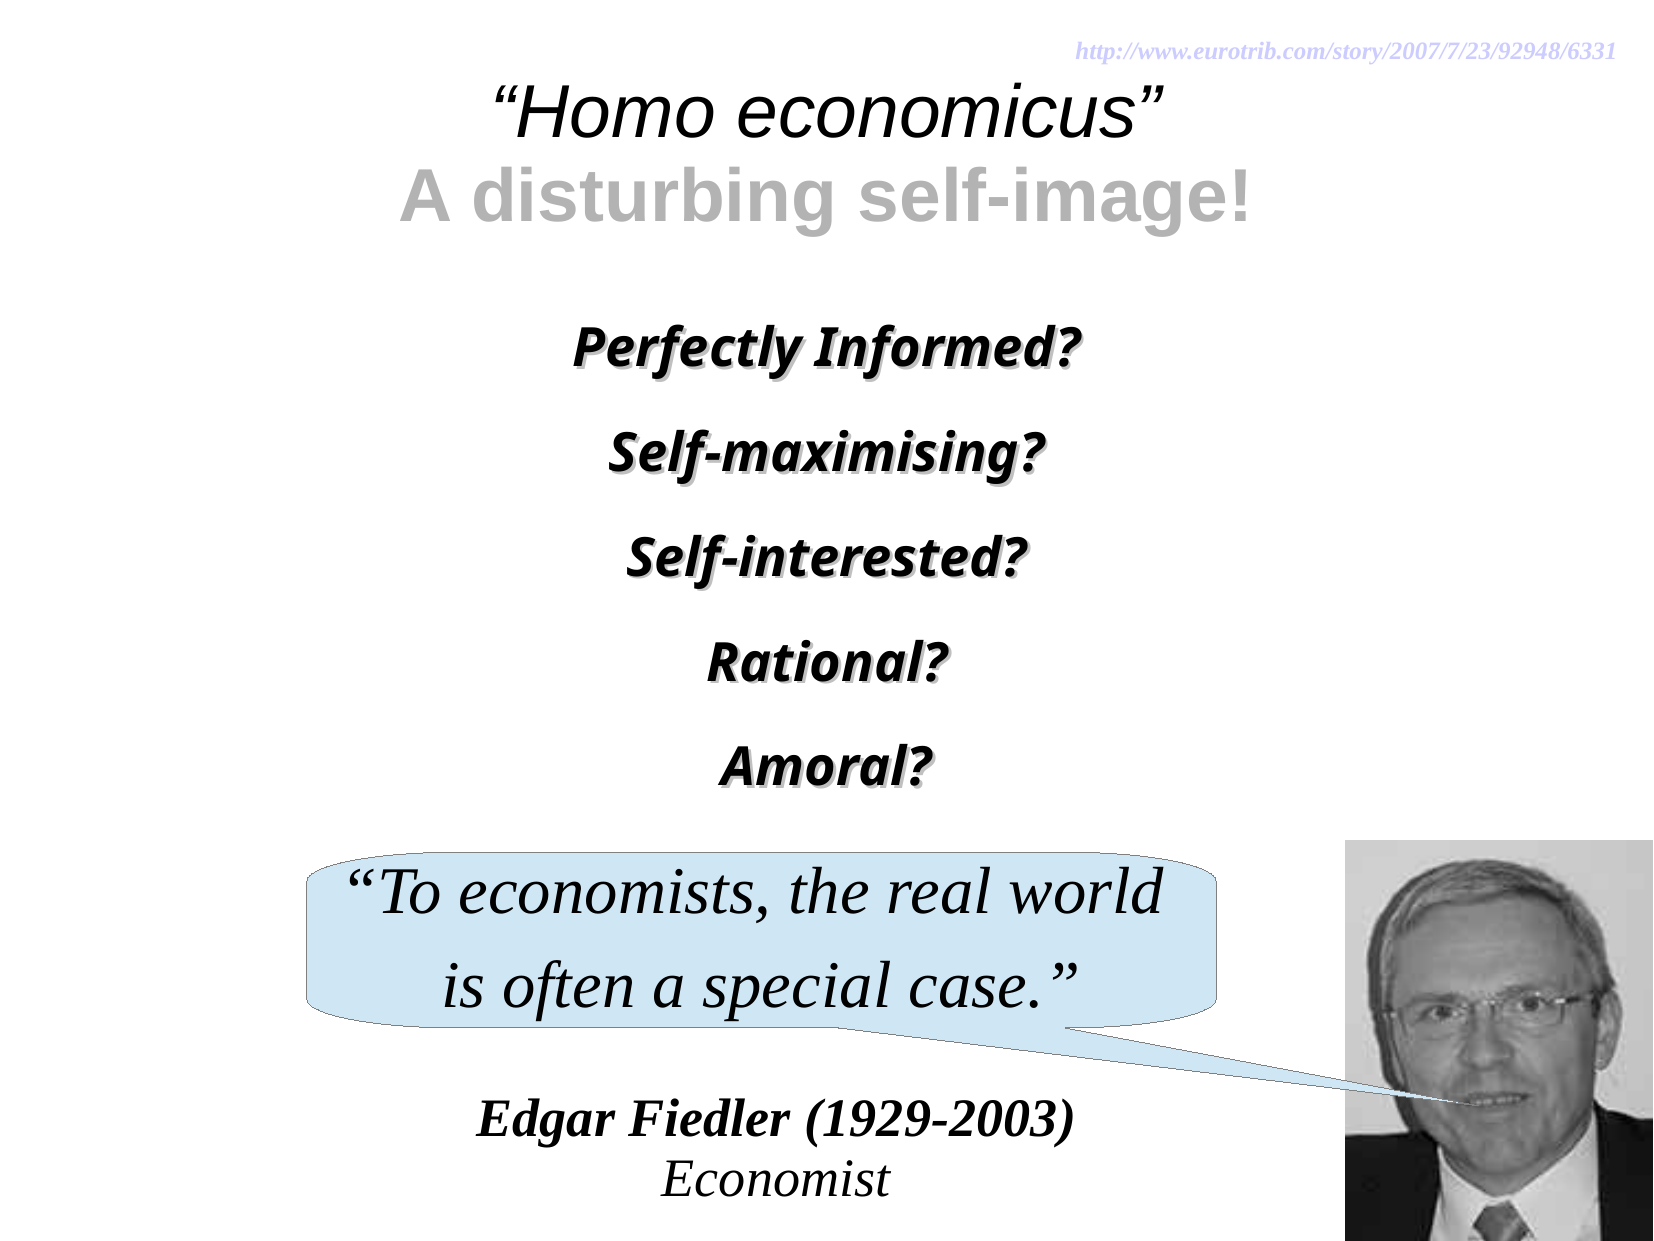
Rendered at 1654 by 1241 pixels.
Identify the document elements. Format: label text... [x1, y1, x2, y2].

text_box Perfectly Informed? Self-maximising? Self-interested? Rational? Amoral? [53, 418, 1601, 686]
text_box “To economists, the real world is often a special case.” [306, 852, 1479, 1106]
title “Homo economicus” A disturbing self-image! [82, 49, 1571, 257]
picture [1345, 840, 1653, 1241]
text_box http://www.eurotrib.com/story/2007/7/23/92948/6331 [880, 30, 1634, 73]
text_box Edgar Fiedler (1929-2003) Economist [174, 1080, 1379, 1211]
